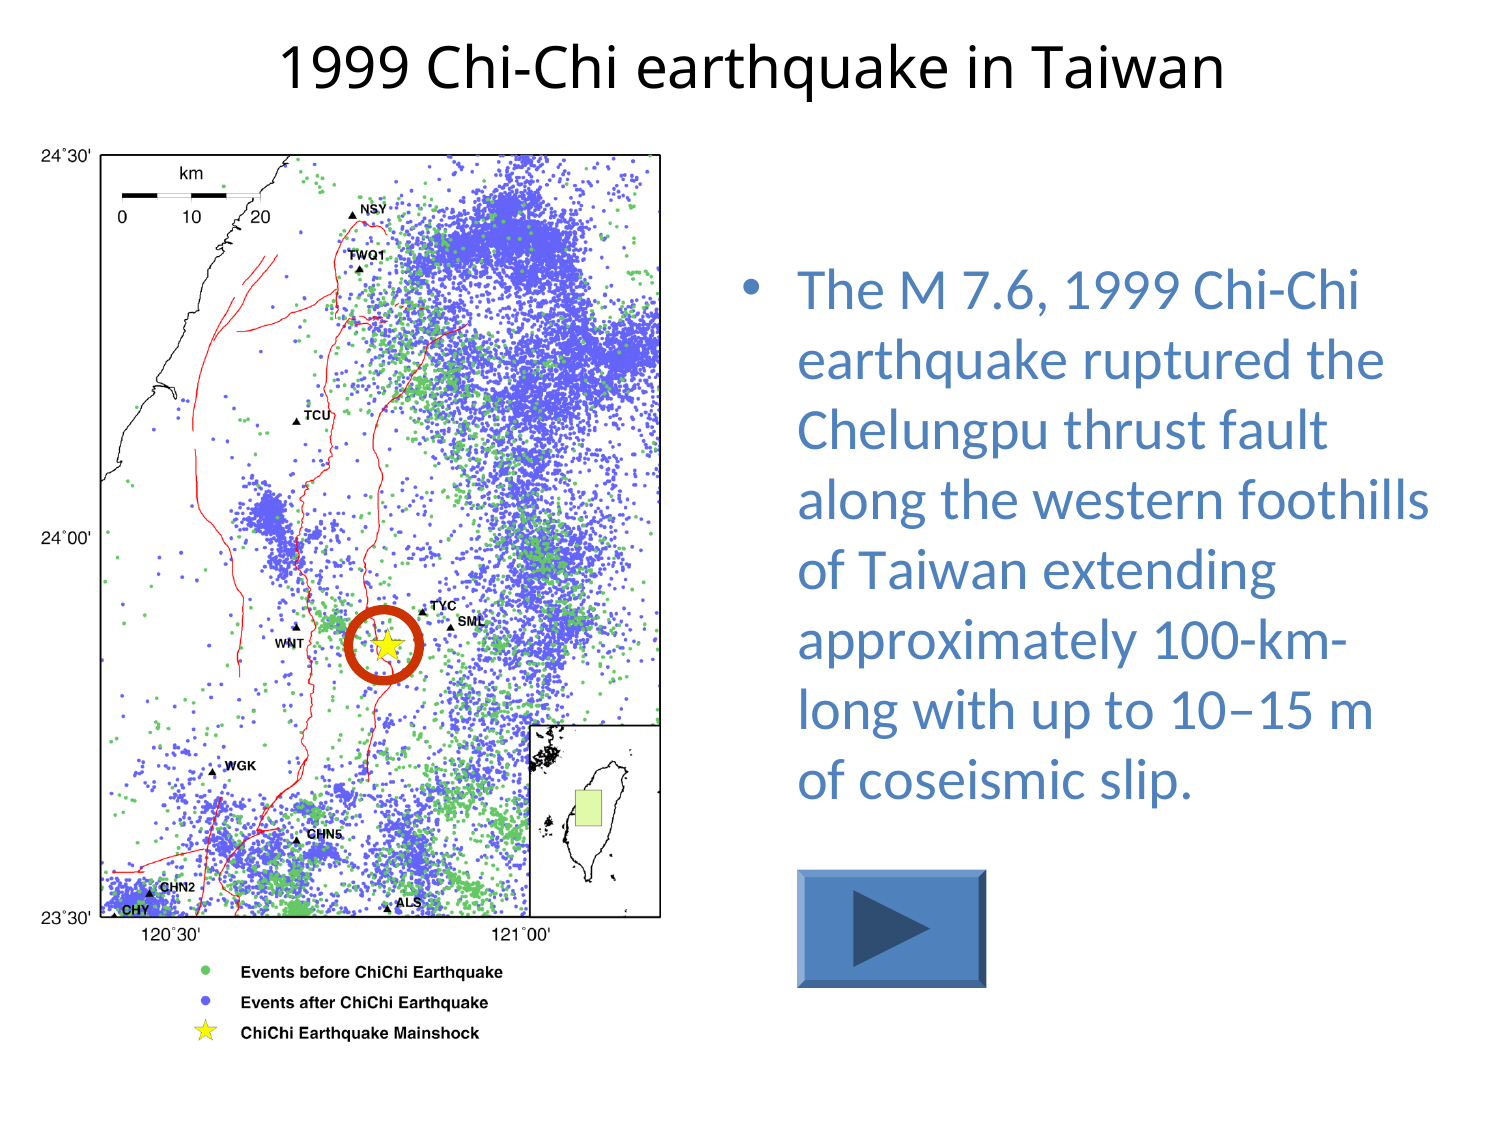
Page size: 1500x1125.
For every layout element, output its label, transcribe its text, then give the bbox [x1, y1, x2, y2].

text_box The M 7.6, 1999 Chi-Chi earthquake ruptured the Chelungpu thrust fault along the western foothills of Taiwan extending approximately 100-km-long with up to 10–15 m of coseismic slip. [726, 243, 1451, 563]
text_box [798, 869, 987, 988]
picture [41, 148, 661, 1042]
title 1999 Chi-Chi earthquake in Taiwan [76, 18, 1427, 112]
